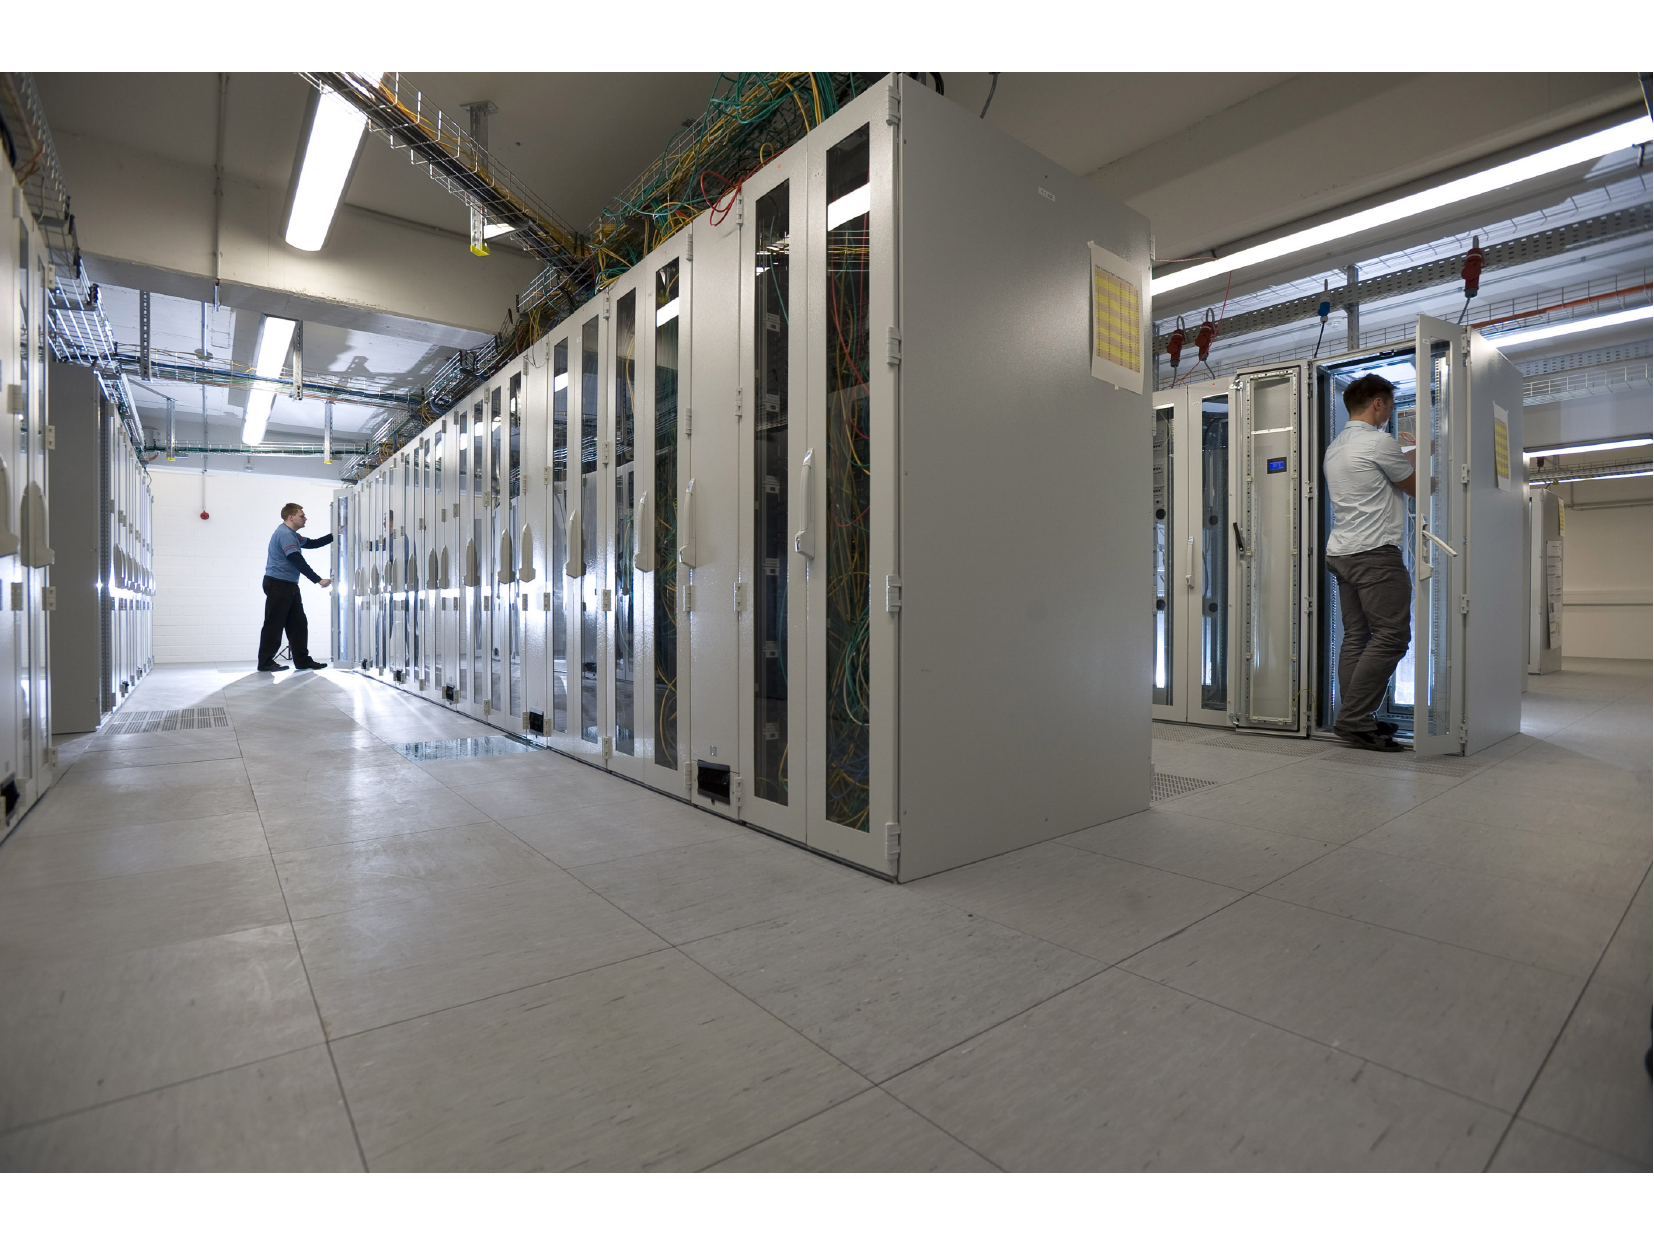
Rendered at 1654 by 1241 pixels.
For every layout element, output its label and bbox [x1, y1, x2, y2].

picture [0, 72, 1653, 1173]
